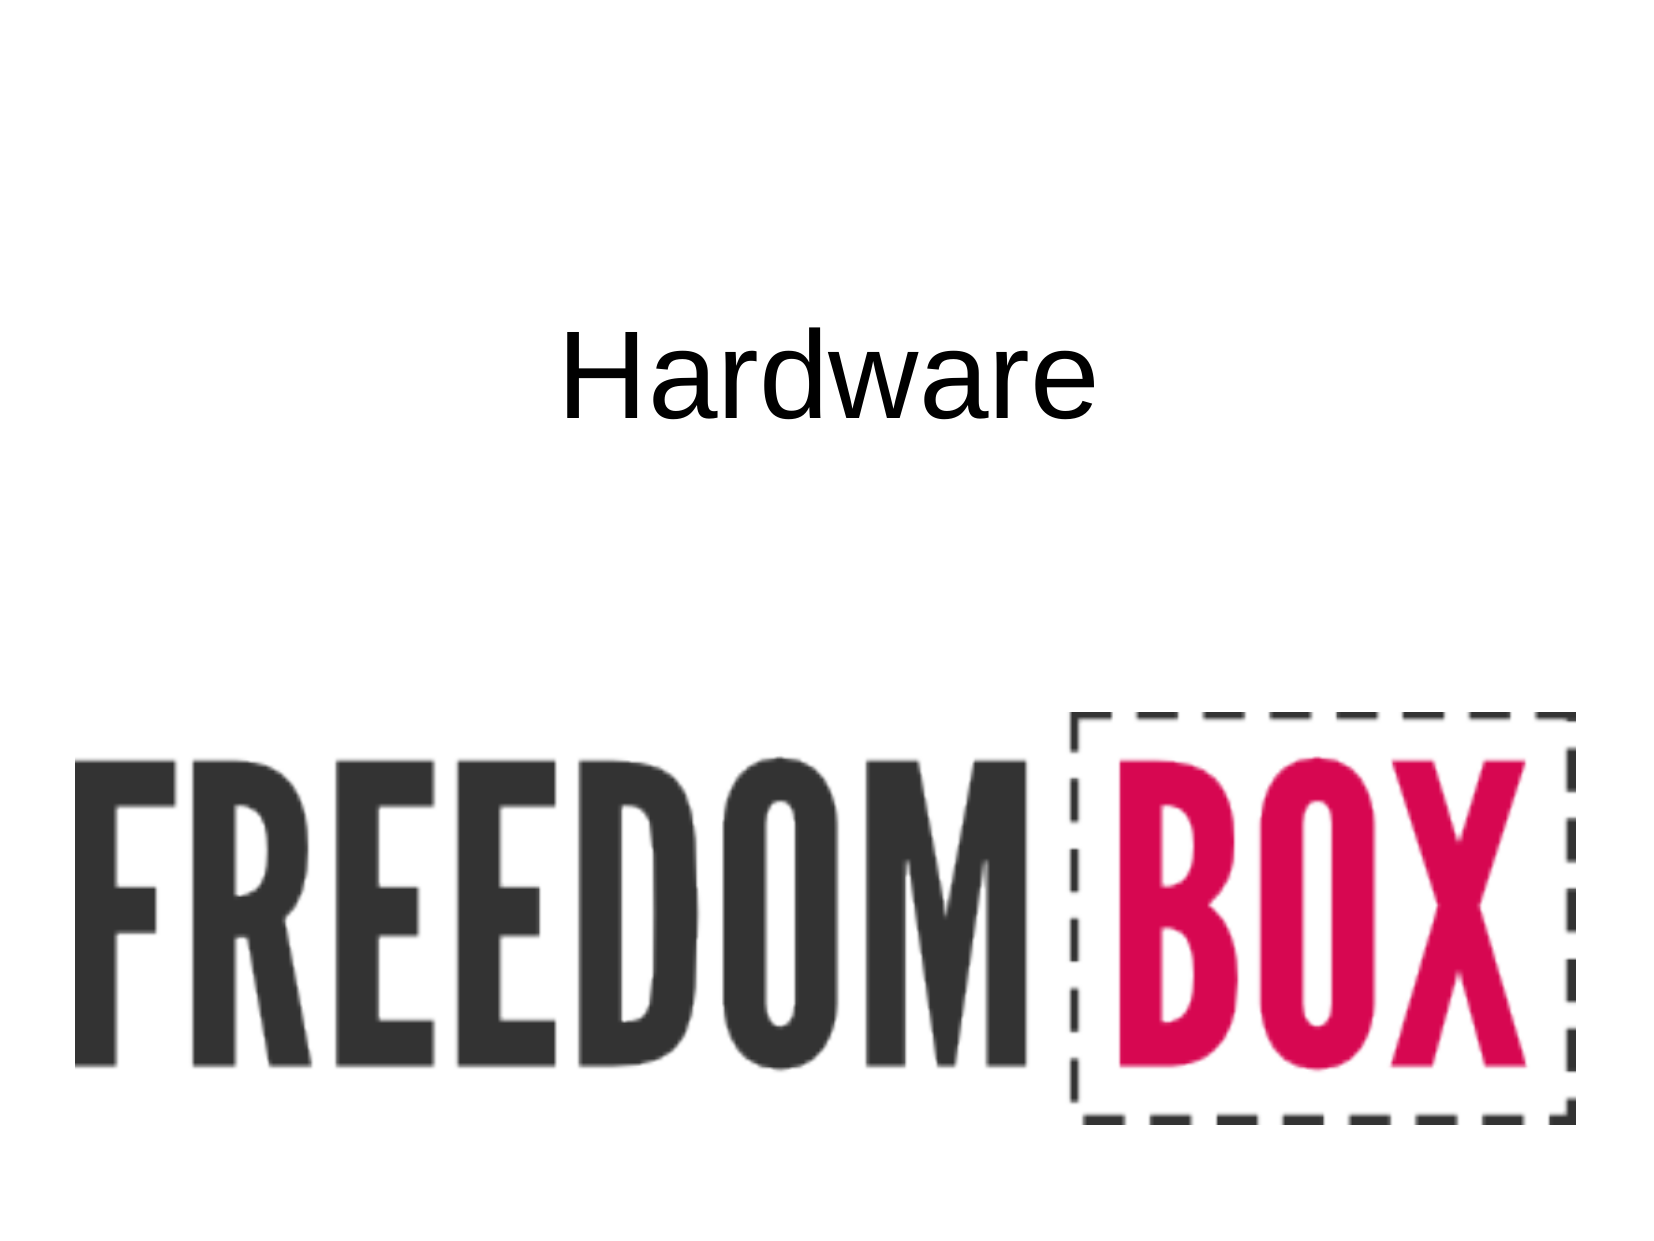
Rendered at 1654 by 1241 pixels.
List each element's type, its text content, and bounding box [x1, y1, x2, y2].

subtitle Hardware [120, 112, 1538, 712]
picture [75, 712, 1576, 1126]
